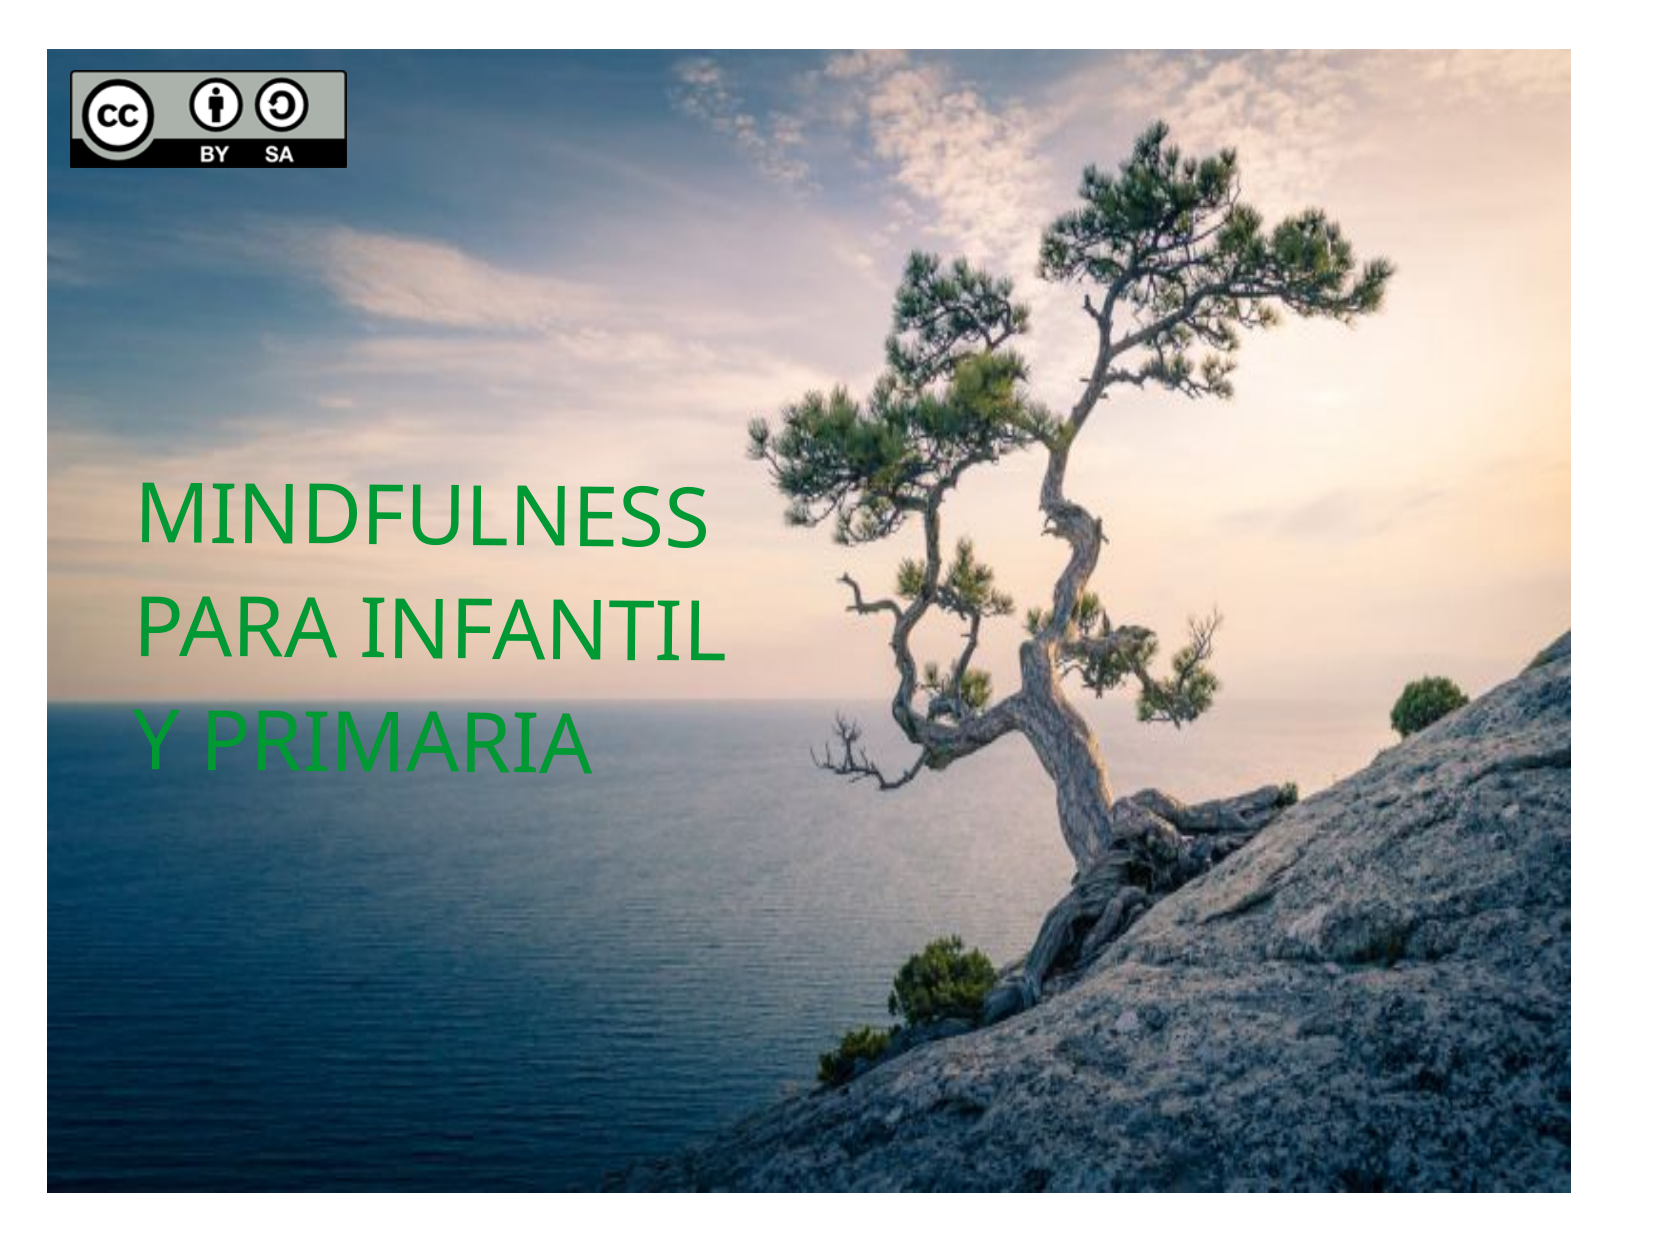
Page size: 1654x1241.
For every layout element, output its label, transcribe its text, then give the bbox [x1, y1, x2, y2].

picture [47, 49, 1571, 1193]
text_box MINDFULNESS PARA INFANTIL Y PRIMARIA [115, 446, 774, 1003]
